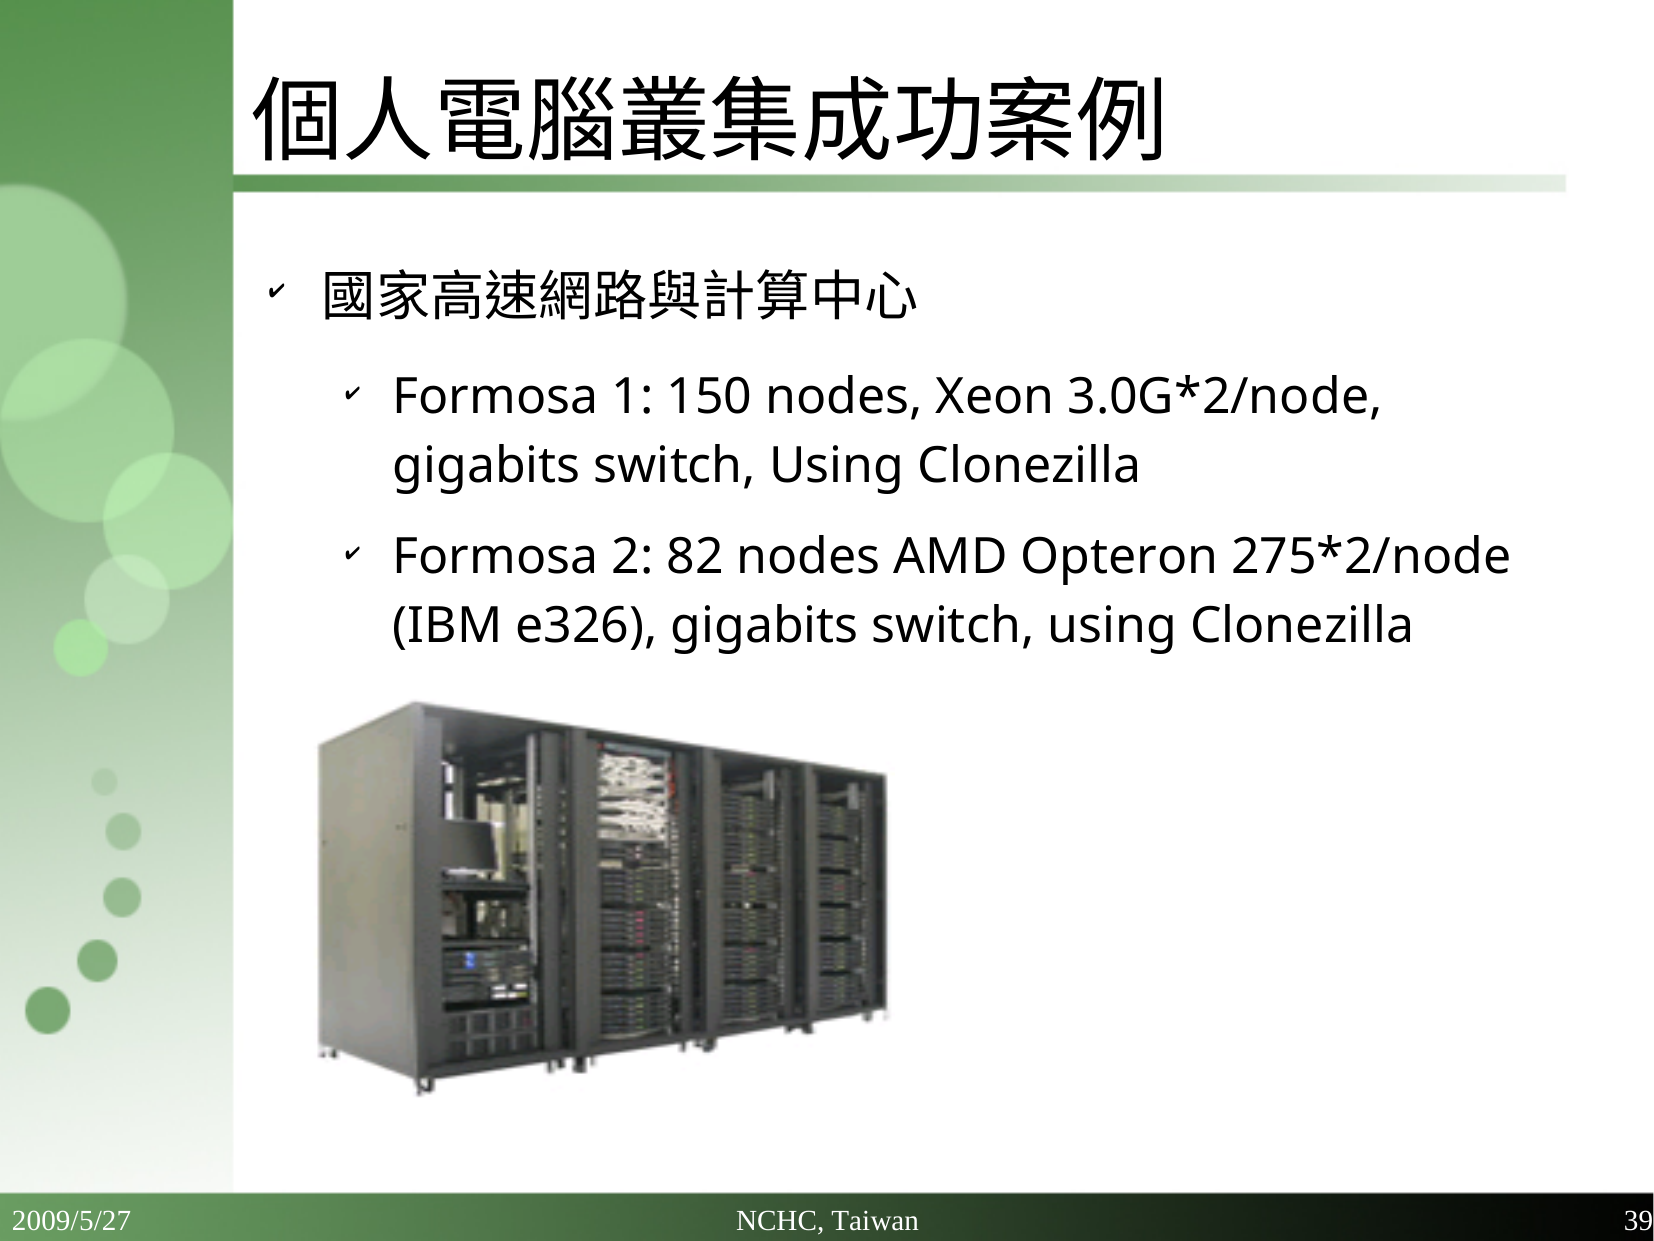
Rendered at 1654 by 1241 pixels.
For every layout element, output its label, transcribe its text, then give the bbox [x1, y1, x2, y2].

title 個人電腦叢集成功案例 [236, 41, 1595, 185]
picture [0, 0, 1654, 1241]
list 國家高速網路與計算中心 Formosa 1: 150 nodes, Xeon 3.0G*2/node, gigabits switch, Using Clonezilla Formosa 2: 82 nodes AMD Opteron 275*2/node (IBM e326), gigabits switch, using Clonezilla [236, 244, 1595, 931]
